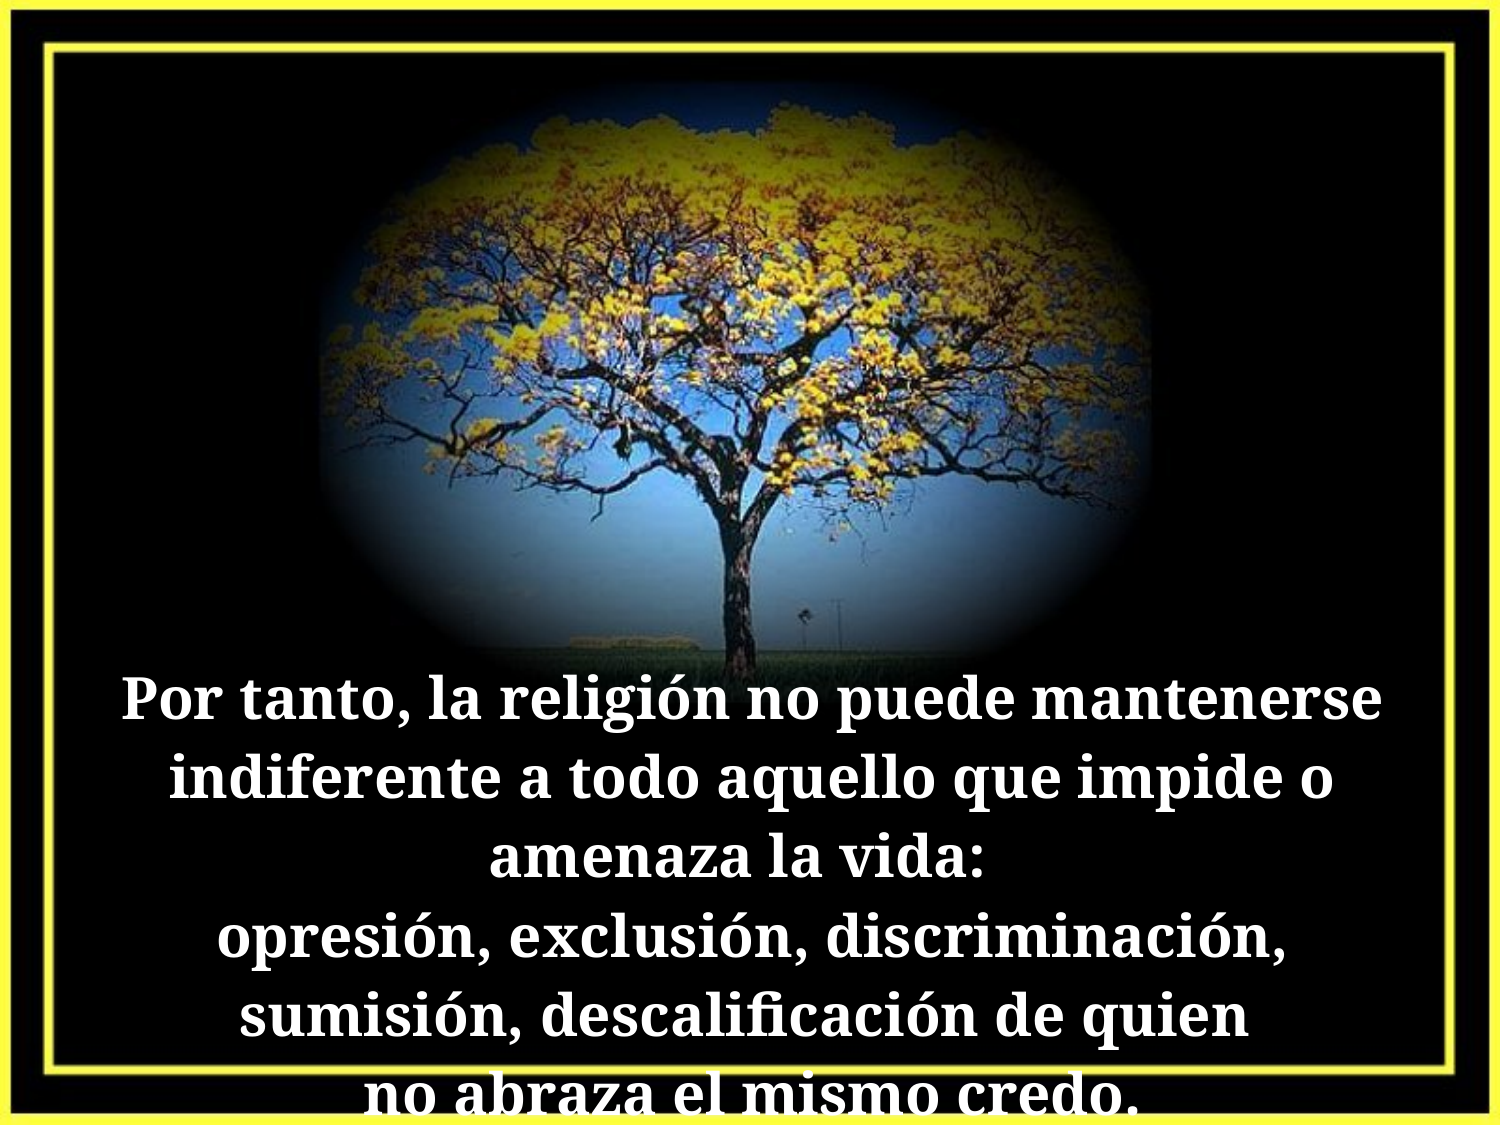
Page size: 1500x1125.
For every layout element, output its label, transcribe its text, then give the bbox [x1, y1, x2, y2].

text_box Por tanto, la religión no puede mantenerse indiferente a todo aquello que impide o amenaza la vida: opresión, exclusión, discriminación, sumisión, descalificación de quien no abraza el mismo credo. [58, 649, 1447, 1125]
picture [0, 0, 1500, 1125]
